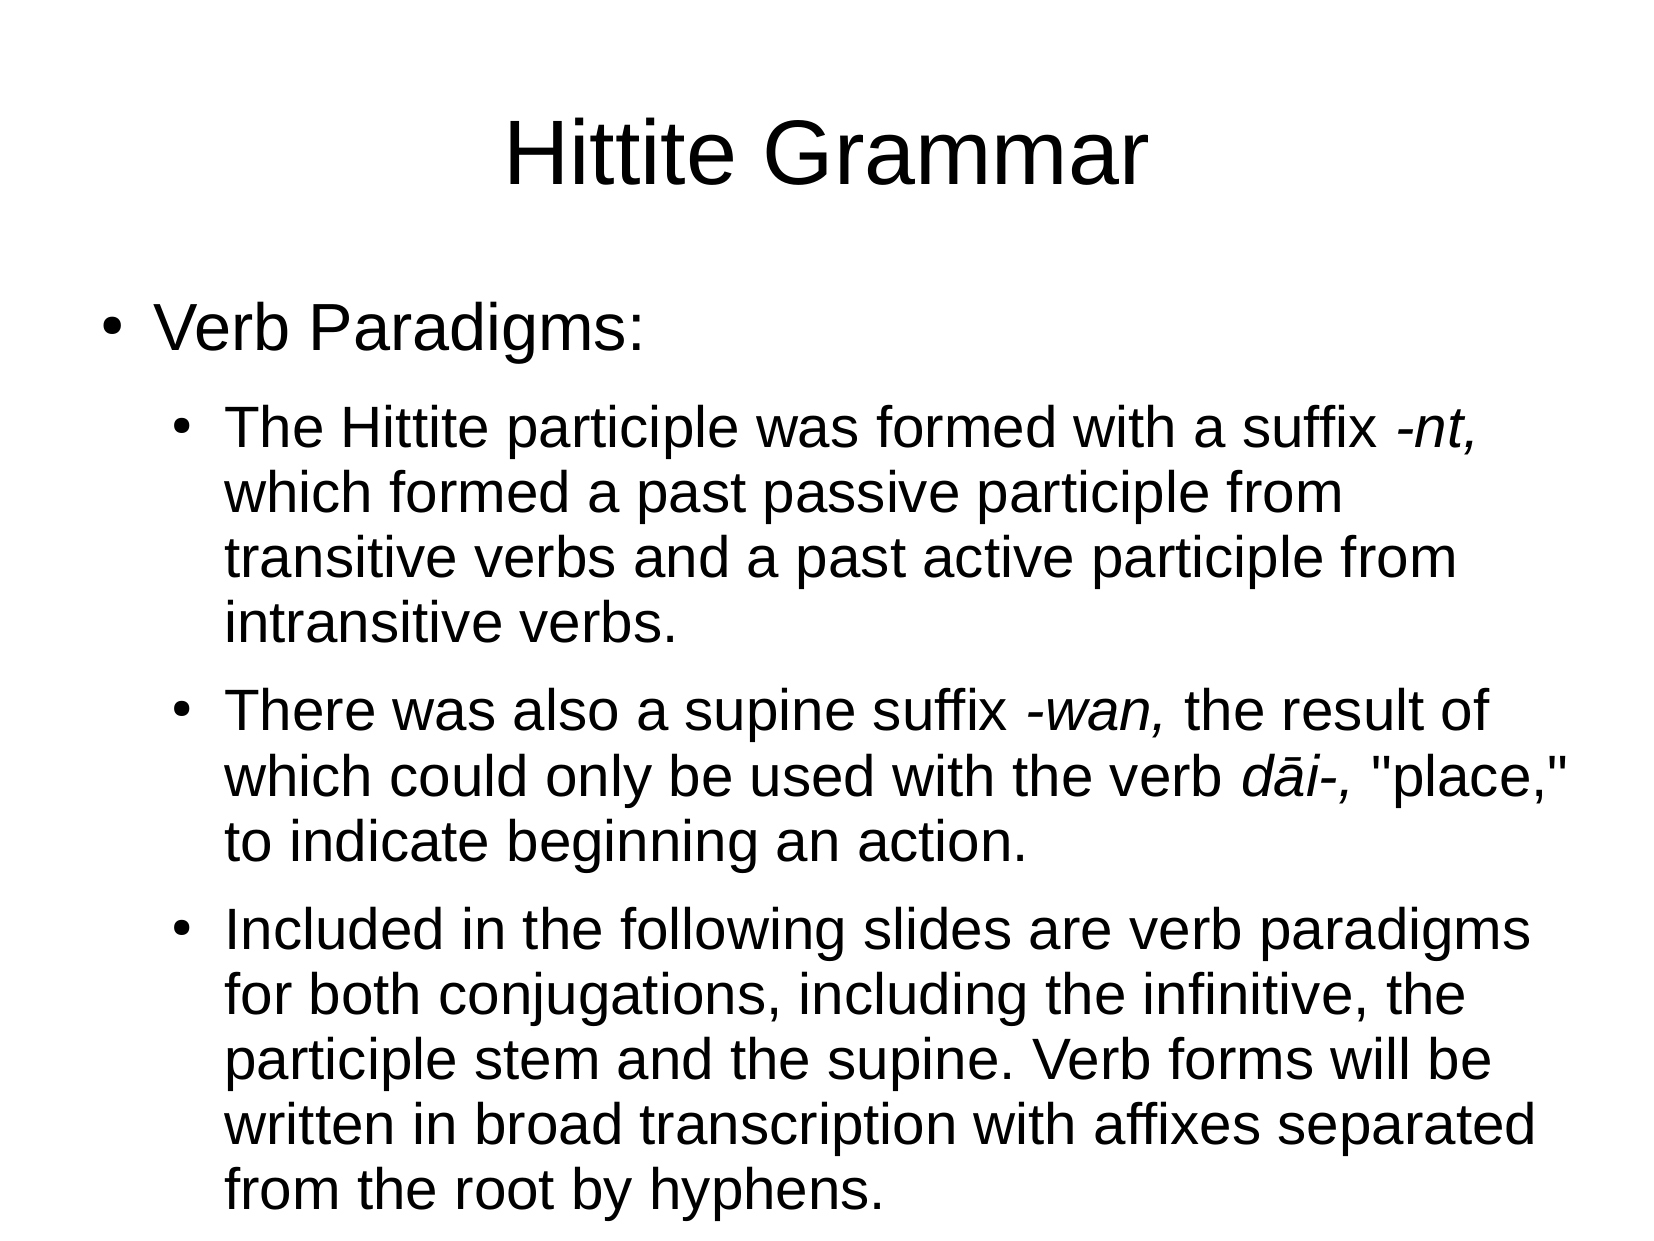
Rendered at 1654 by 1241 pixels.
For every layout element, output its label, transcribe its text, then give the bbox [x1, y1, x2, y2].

list Verb Paradigms: The Hittite participle was formed with a suffix -nt, which formed a past passive participle from transitive verbs and a past active participle from intransitive verbs. There was also a supine suffix -wan, the result of which could only be used with the verb dāi-, "place," to indicate beginning an action. Included in the following slides are verb paradigms for both conjugations, including the infinitive, the participle stem and the supine. Verb forms will be written in broad transcription with affixes separated from the root by hyphens. [82, 290, 1571, 1220]
title Hittite Grammar [82, 49, 1571, 257]
